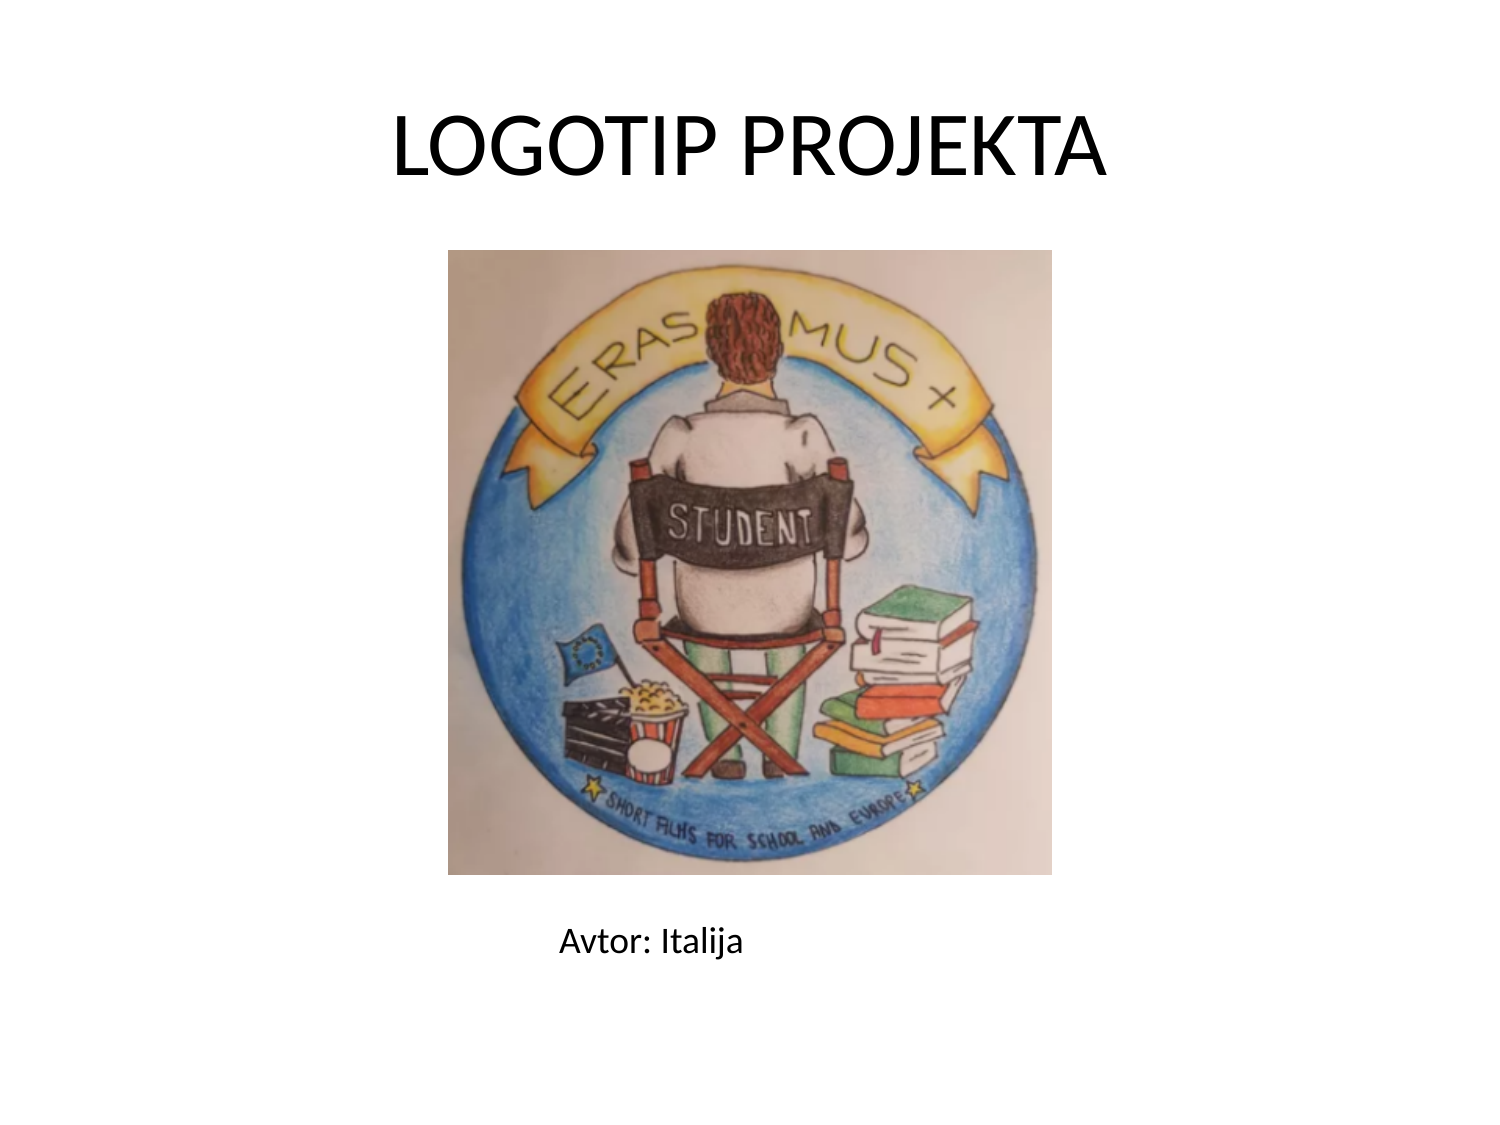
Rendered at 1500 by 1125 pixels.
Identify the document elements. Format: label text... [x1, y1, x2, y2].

picture [448, 250, 1052, 875]
title LOGOTIP PROJEKTA [75, 45, 1426, 233]
text_box Avtor: Italija [544, 908, 1053, 970]
